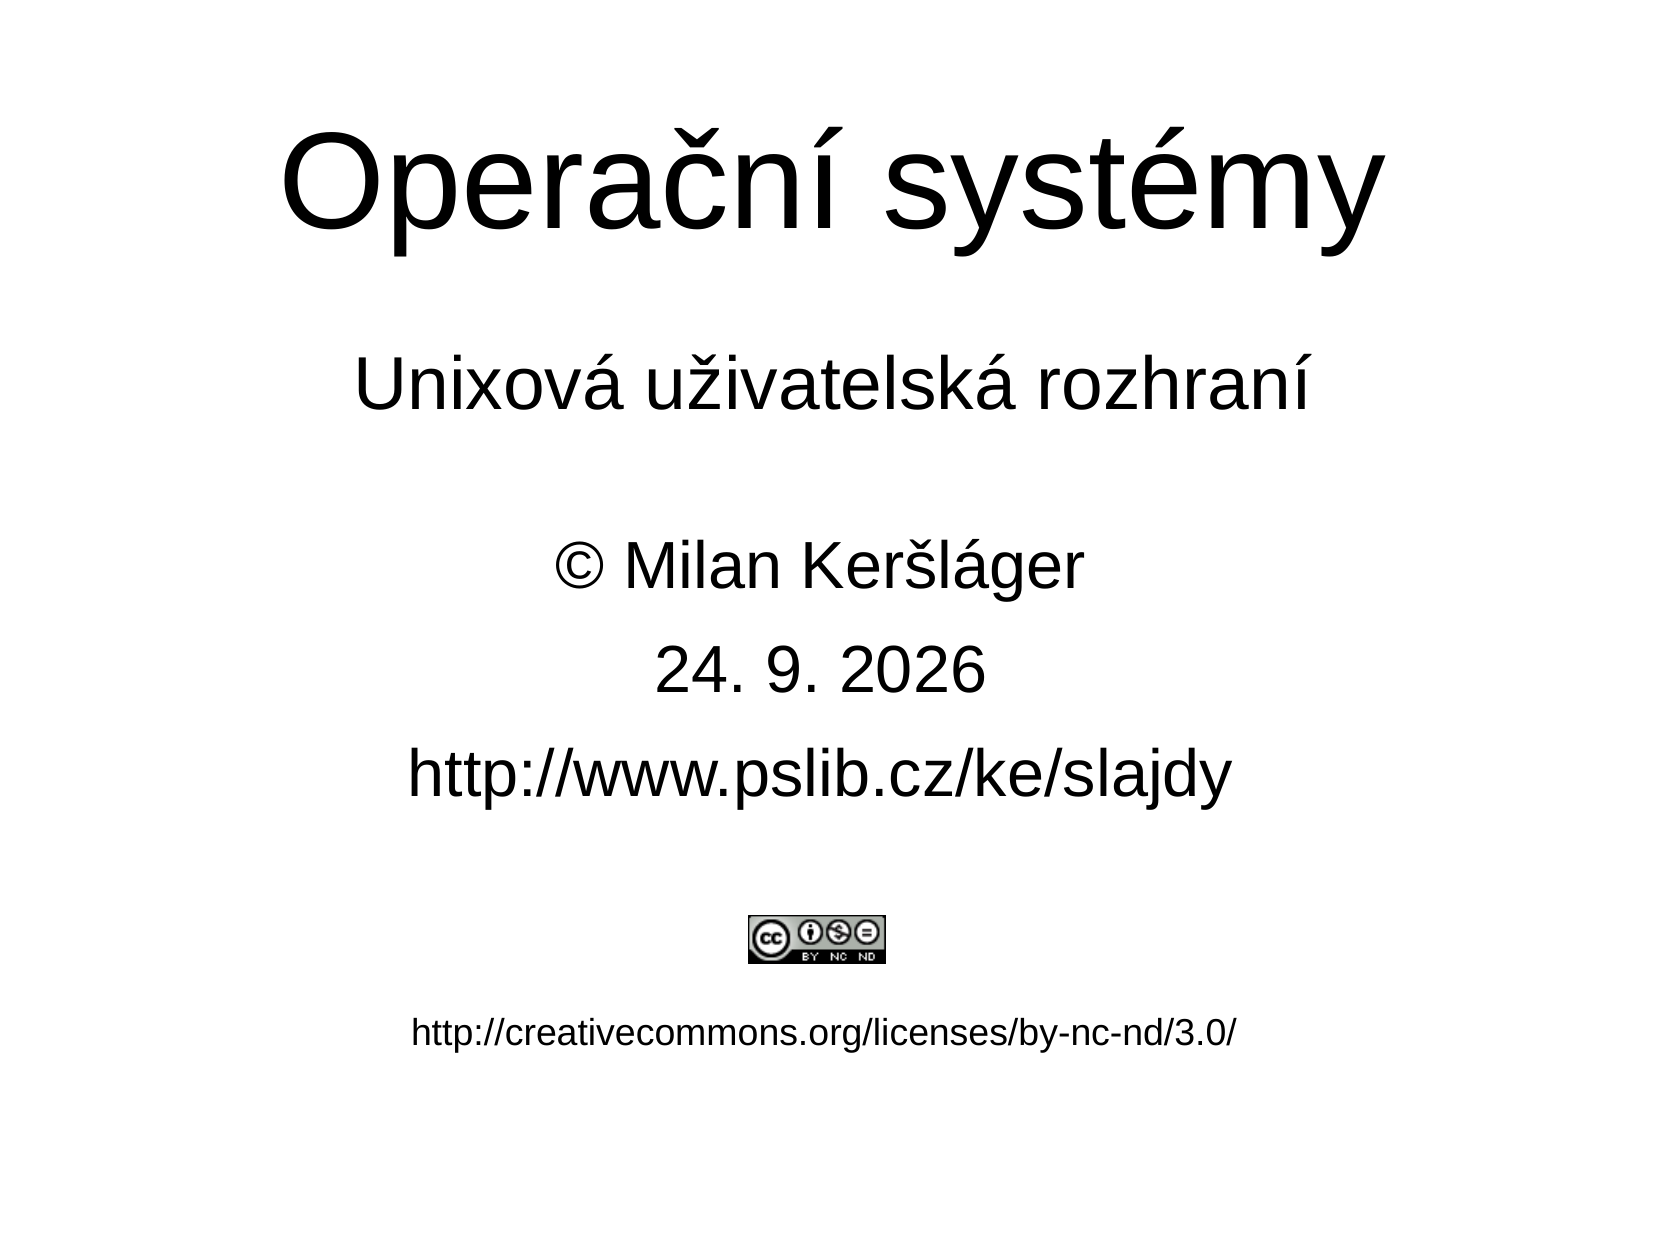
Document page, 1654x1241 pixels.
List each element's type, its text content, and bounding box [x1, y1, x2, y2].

picture [748, 915, 886, 964]
list © Milan Keršláger 17.3.2010 http://www.pslib.cz/ke/slajdy [76, 527, 1565, 916]
text_box http://creativecommons.org/licenses/by-nc-nd/3.0/ [337, 1003, 1312, 1061]
title Operační systémy Unixová uživatelská rozhraní [88, 50, 1577, 479]
